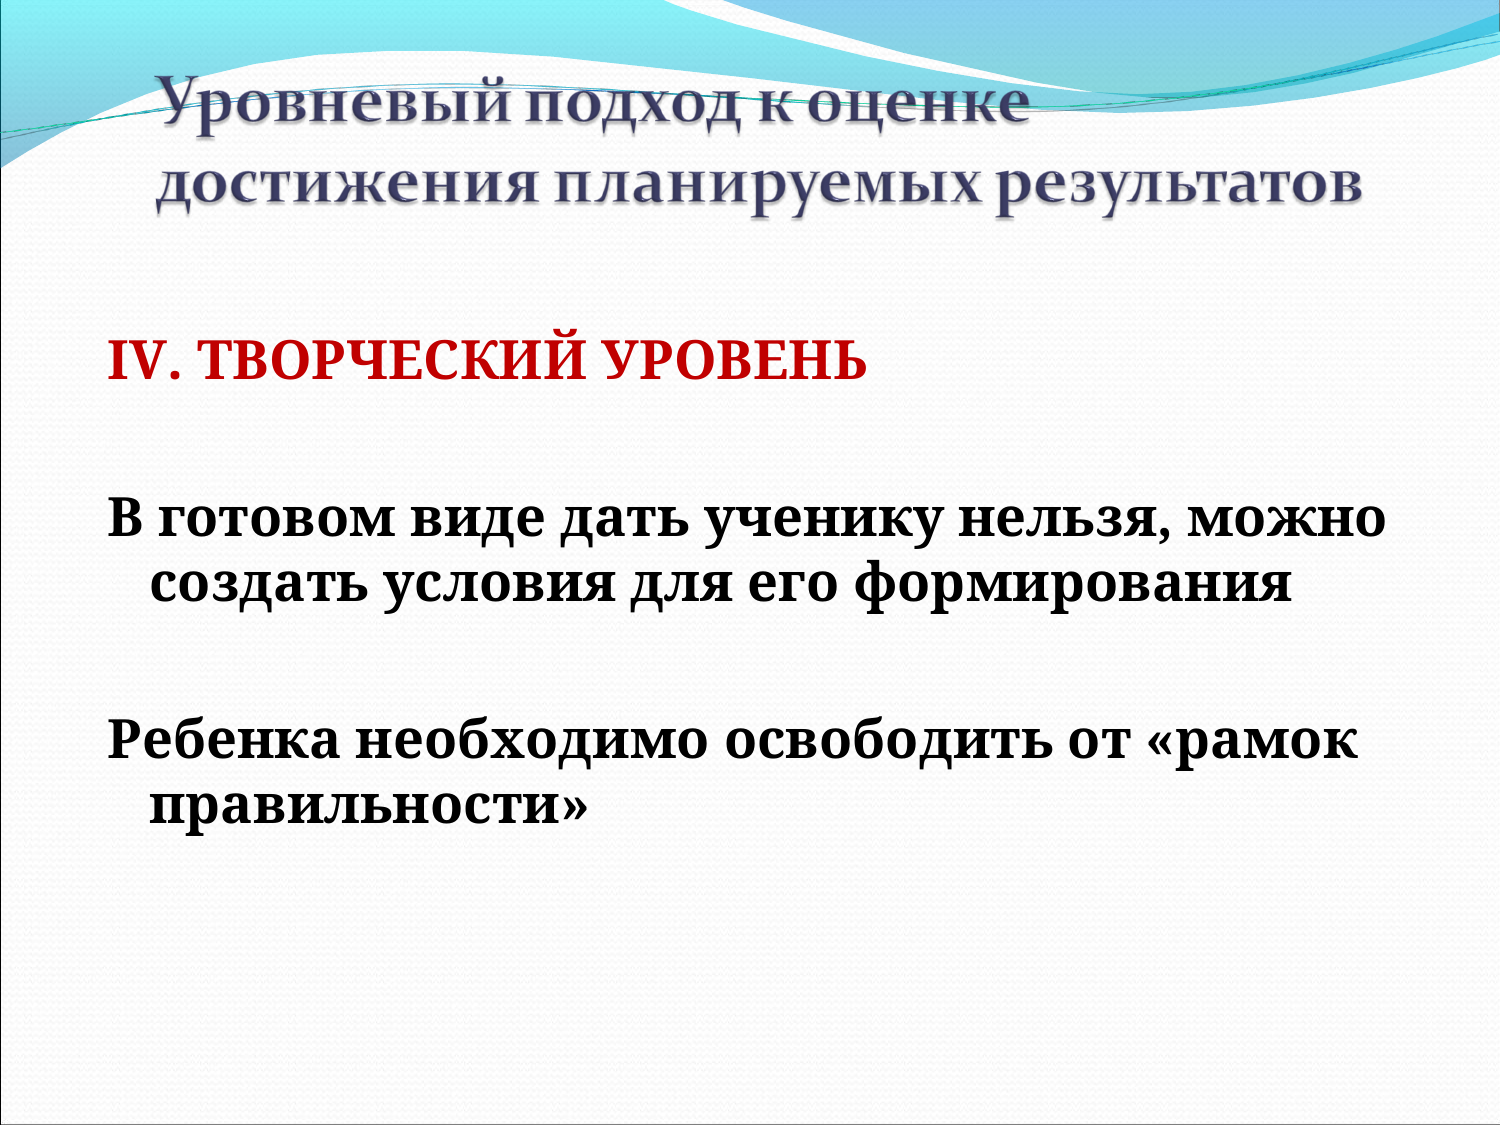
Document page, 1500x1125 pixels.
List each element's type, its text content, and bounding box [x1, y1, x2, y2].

text_box [112, 37, 1427, 235]
list IV. ТВОРЧЕСКИЙ УРОВЕНЬ В готовом виде дать ученику нельзя, можно создать условия для его формирования Ребенка необходимо освободить от «рамок правильности» [75, 317, 1426, 1038]
picture [0, 0, 1500, 1125]
